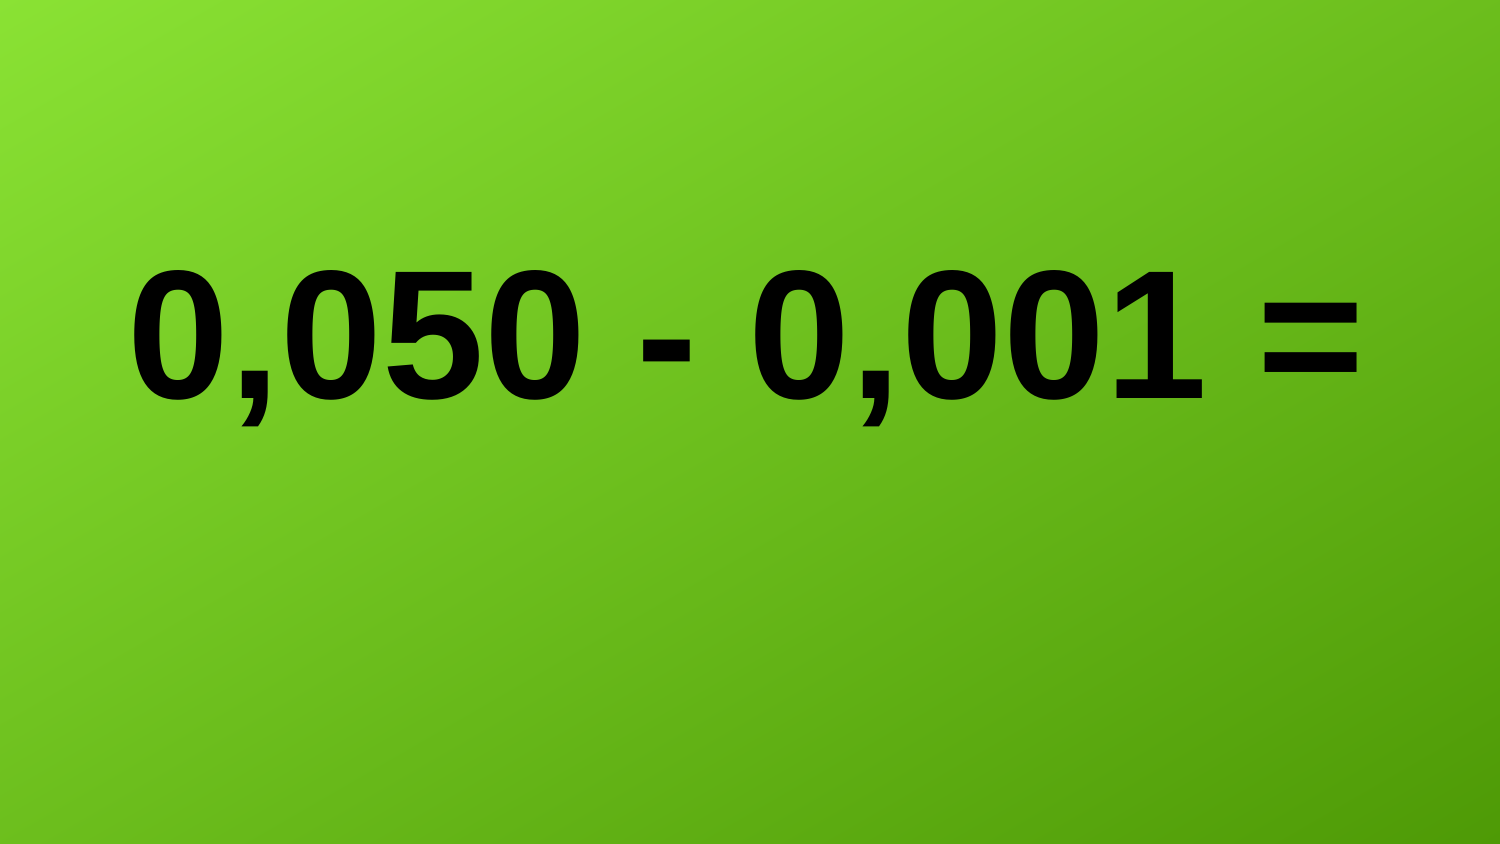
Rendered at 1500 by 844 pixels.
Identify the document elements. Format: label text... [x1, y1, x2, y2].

title 0,050 - 0,001 = [112, 259, 1388, 450]
